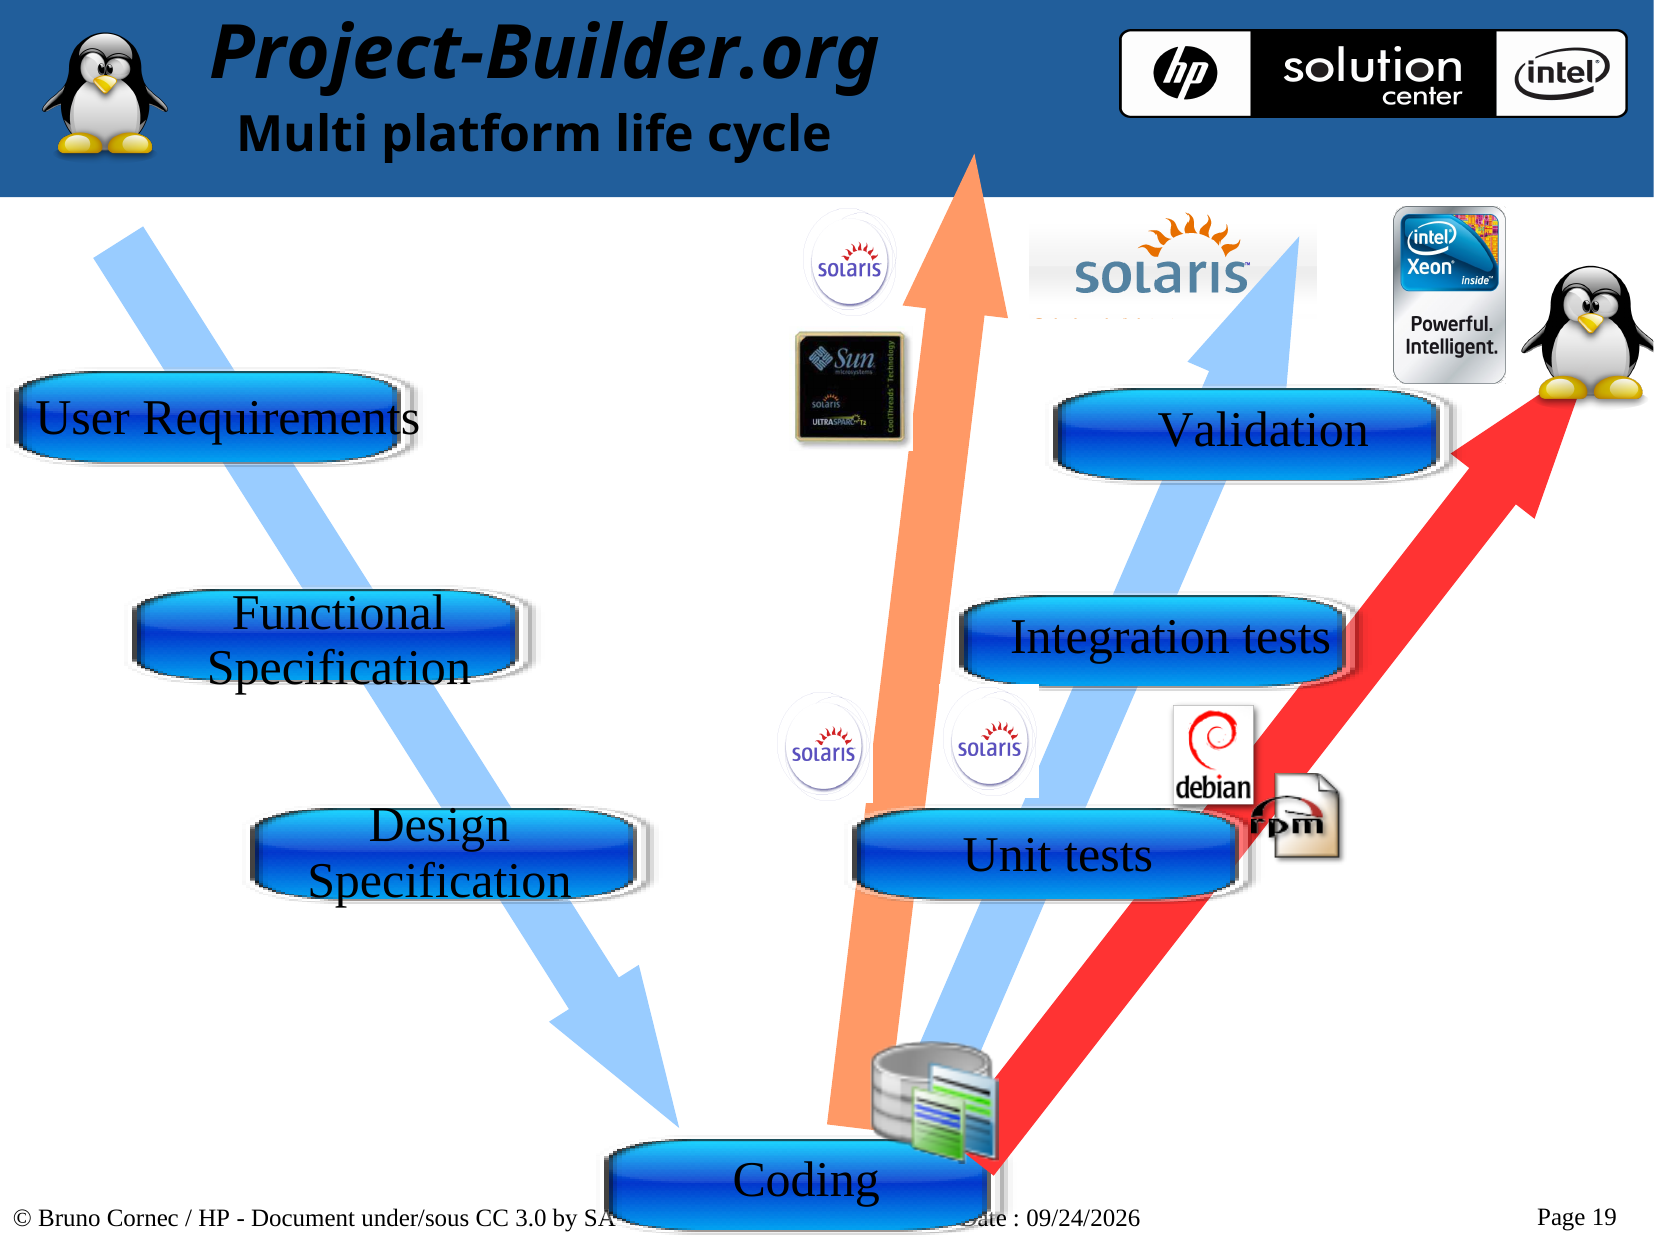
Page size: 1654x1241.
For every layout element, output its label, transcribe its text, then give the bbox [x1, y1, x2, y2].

picture [596, 1041, 1022, 1239]
text_box Functional Specification [206, 584, 472, 696]
picture [789, 326, 913, 451]
picture [573, 803, 668, 908]
picture [1119, 29, 1628, 118]
text_box Design Specification [307, 797, 573, 909]
picture [799, 205, 899, 318]
text_box User Requirements [35, 389, 422, 446]
picture [1029, 215, 1317, 319]
text_box Integration tests [1009, 608, 1333, 720]
title Multi platform life cycle [236, 53, 1317, 215]
picture [1521, 262, 1654, 414]
text_box Validation [1157, 401, 1405, 513]
picture [124, 584, 206, 690]
picture [773, 689, 1347, 908]
picture [1045, 206, 1506, 489]
picture [939, 590, 1377, 798]
text_box Unit tests [962, 827, 1240, 938]
picture [6, 366, 432, 471]
picture [472, 584, 550, 690]
picture [242, 803, 307, 908]
text_box Coding [732, 1151, 881, 1241]
picture [42, 29, 168, 167]
